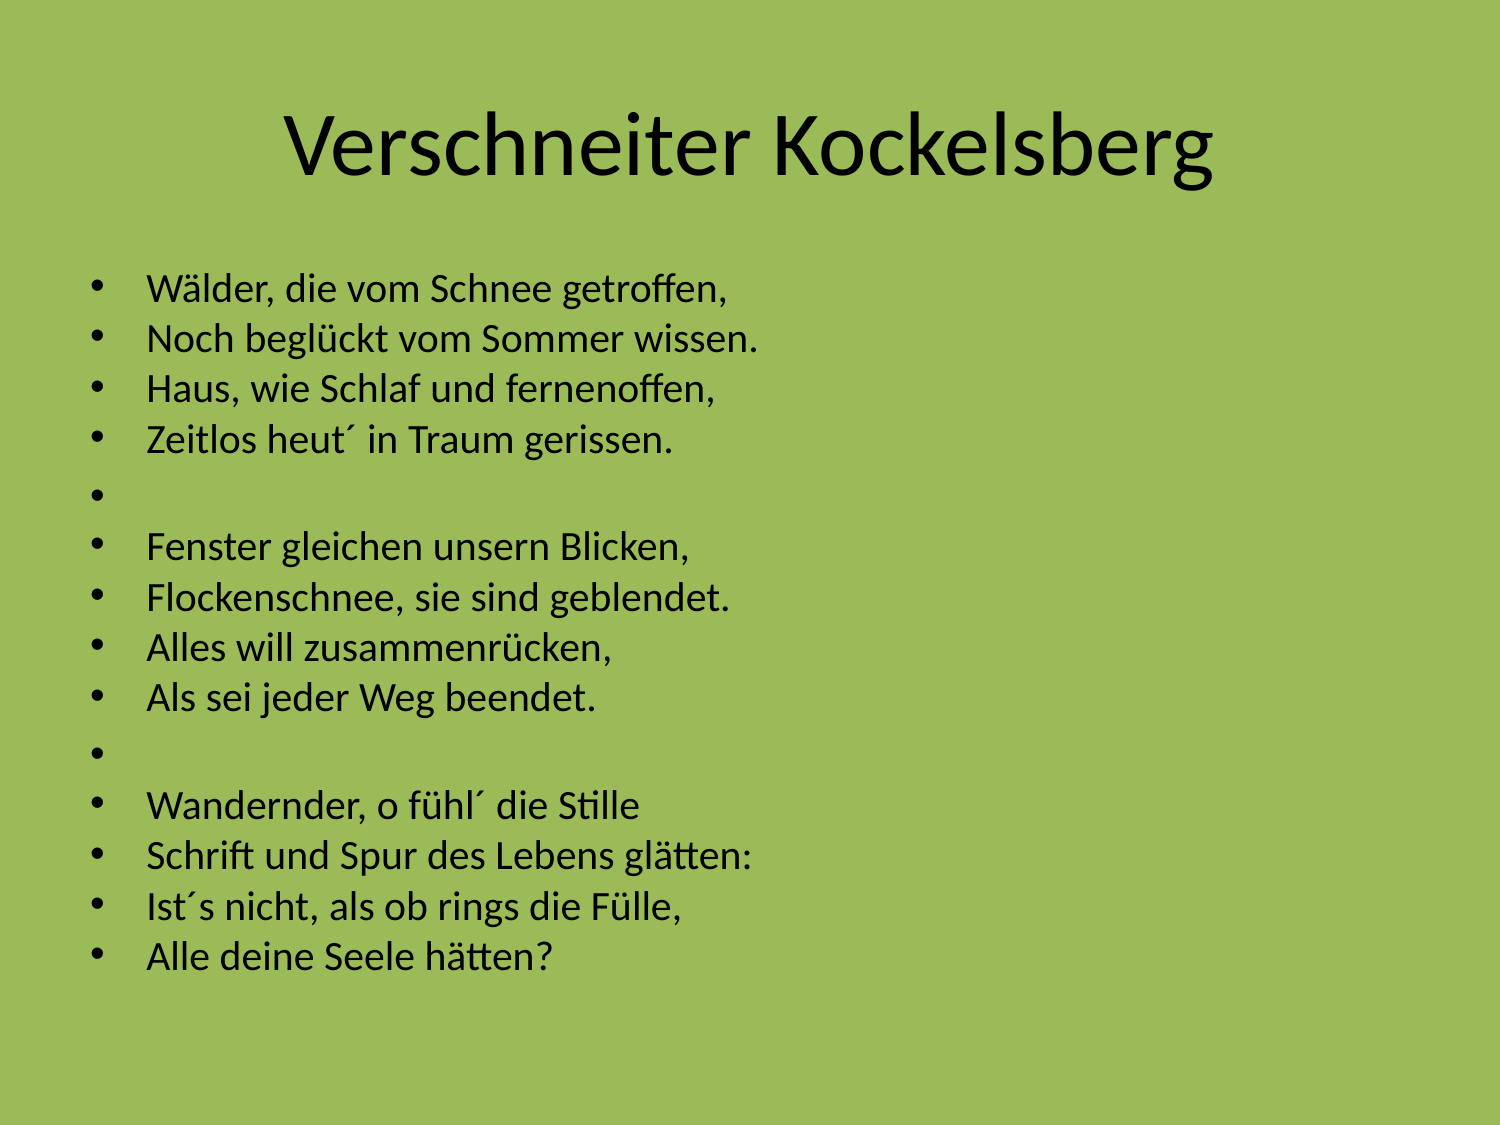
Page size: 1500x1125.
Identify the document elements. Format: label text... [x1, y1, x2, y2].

list Wälder, die vom Schnee getroffen, Noch beglückt vom Sommer wissen. Haus, wie Schlaf und fernenoffen, Zeitlos heut´ in Traum gerissen. Fenster gleichen unsern Blicken, Flockenschnee, sie sind geblendet. Alles will zusammenrücken, Als sei jeder Weg beendet. Wandernder, o fühl´ die Stille Schrift und Spur des Lebens glätten: Ist´s nicht, als ob rings die Fülle, Alle deine Seele hätten? [75, 262, 1426, 1005]
title Verschneiter Kockelsberg [75, 45, 1426, 233]
